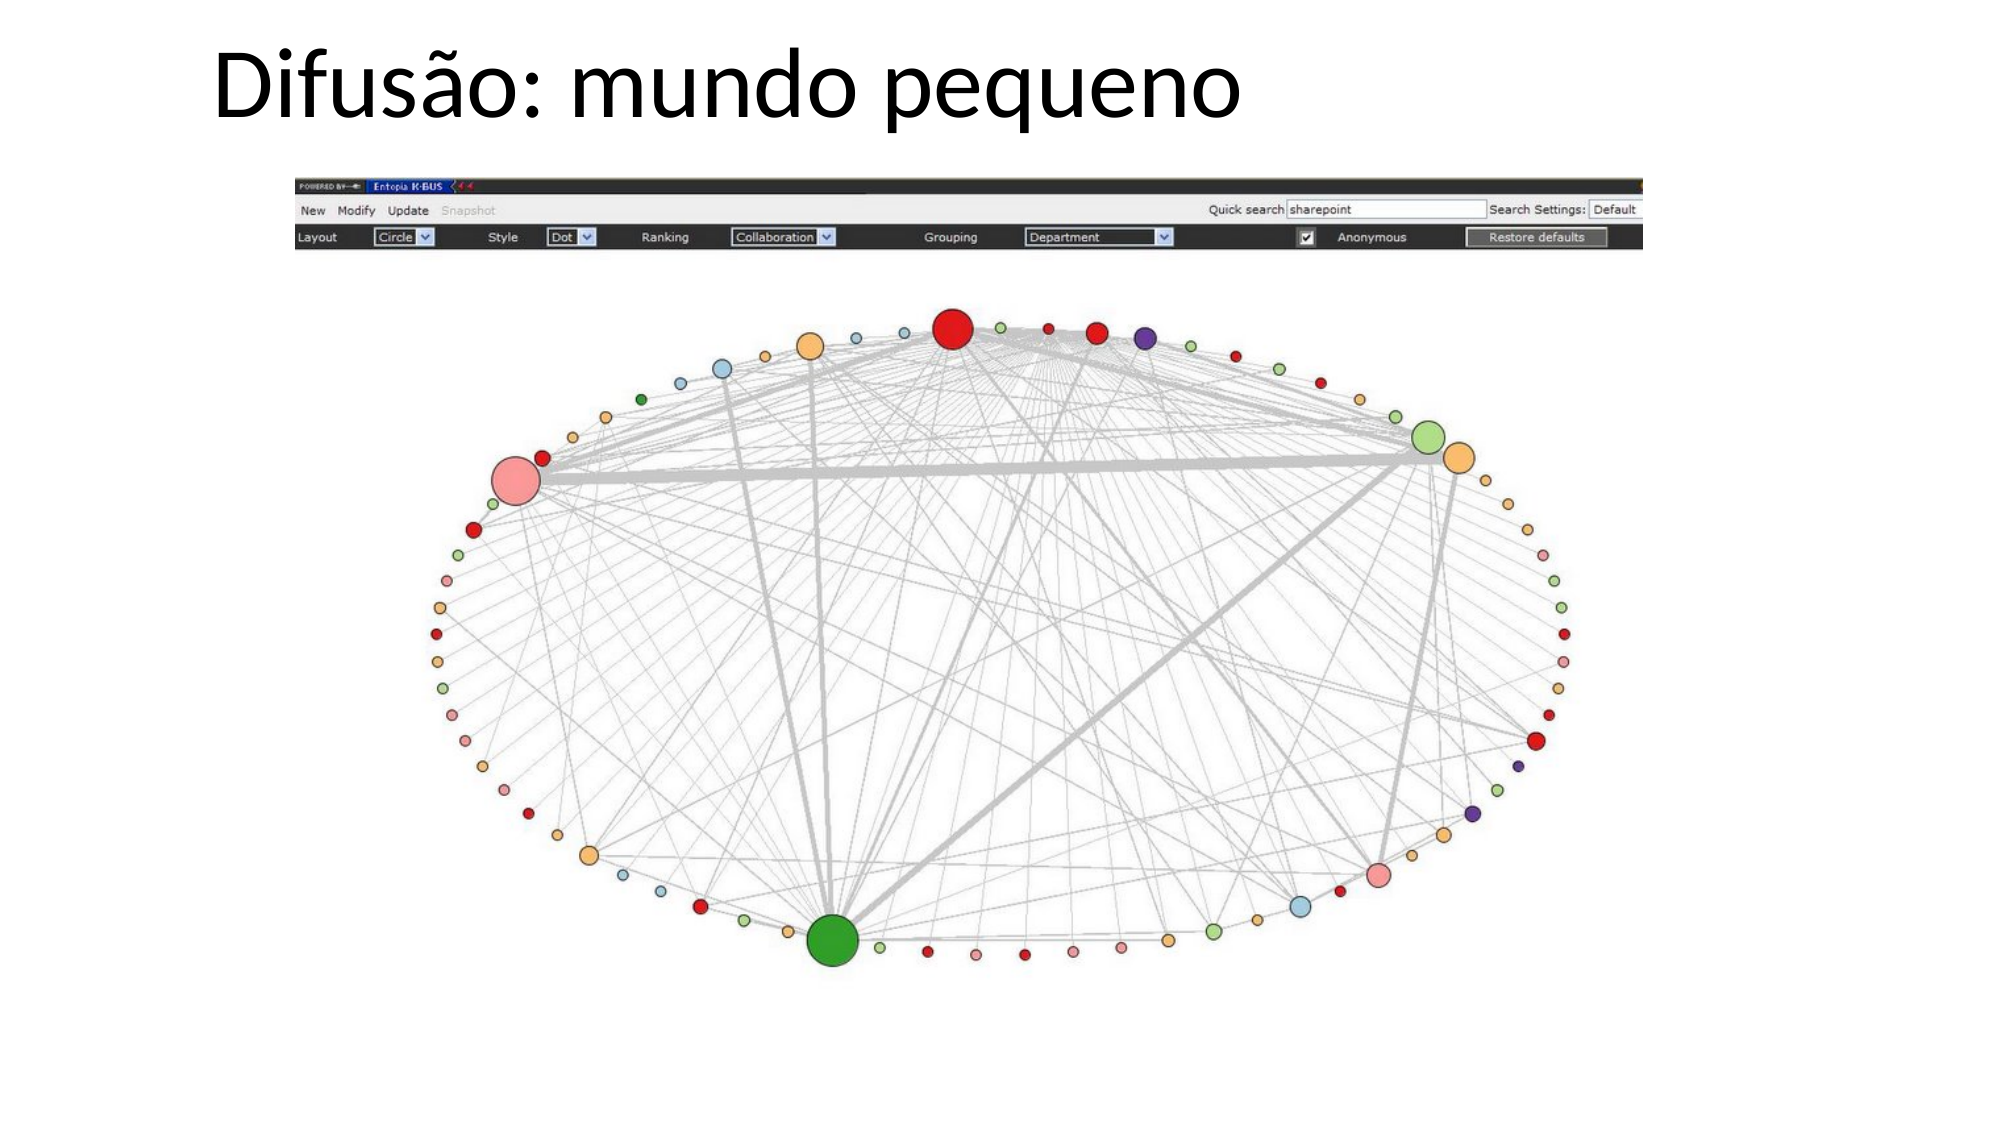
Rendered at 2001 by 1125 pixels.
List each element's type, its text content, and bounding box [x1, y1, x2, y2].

picture [295, 177, 1643, 1012]
title Difusão: mundo pequeno [212, 0, 1713, 287]
